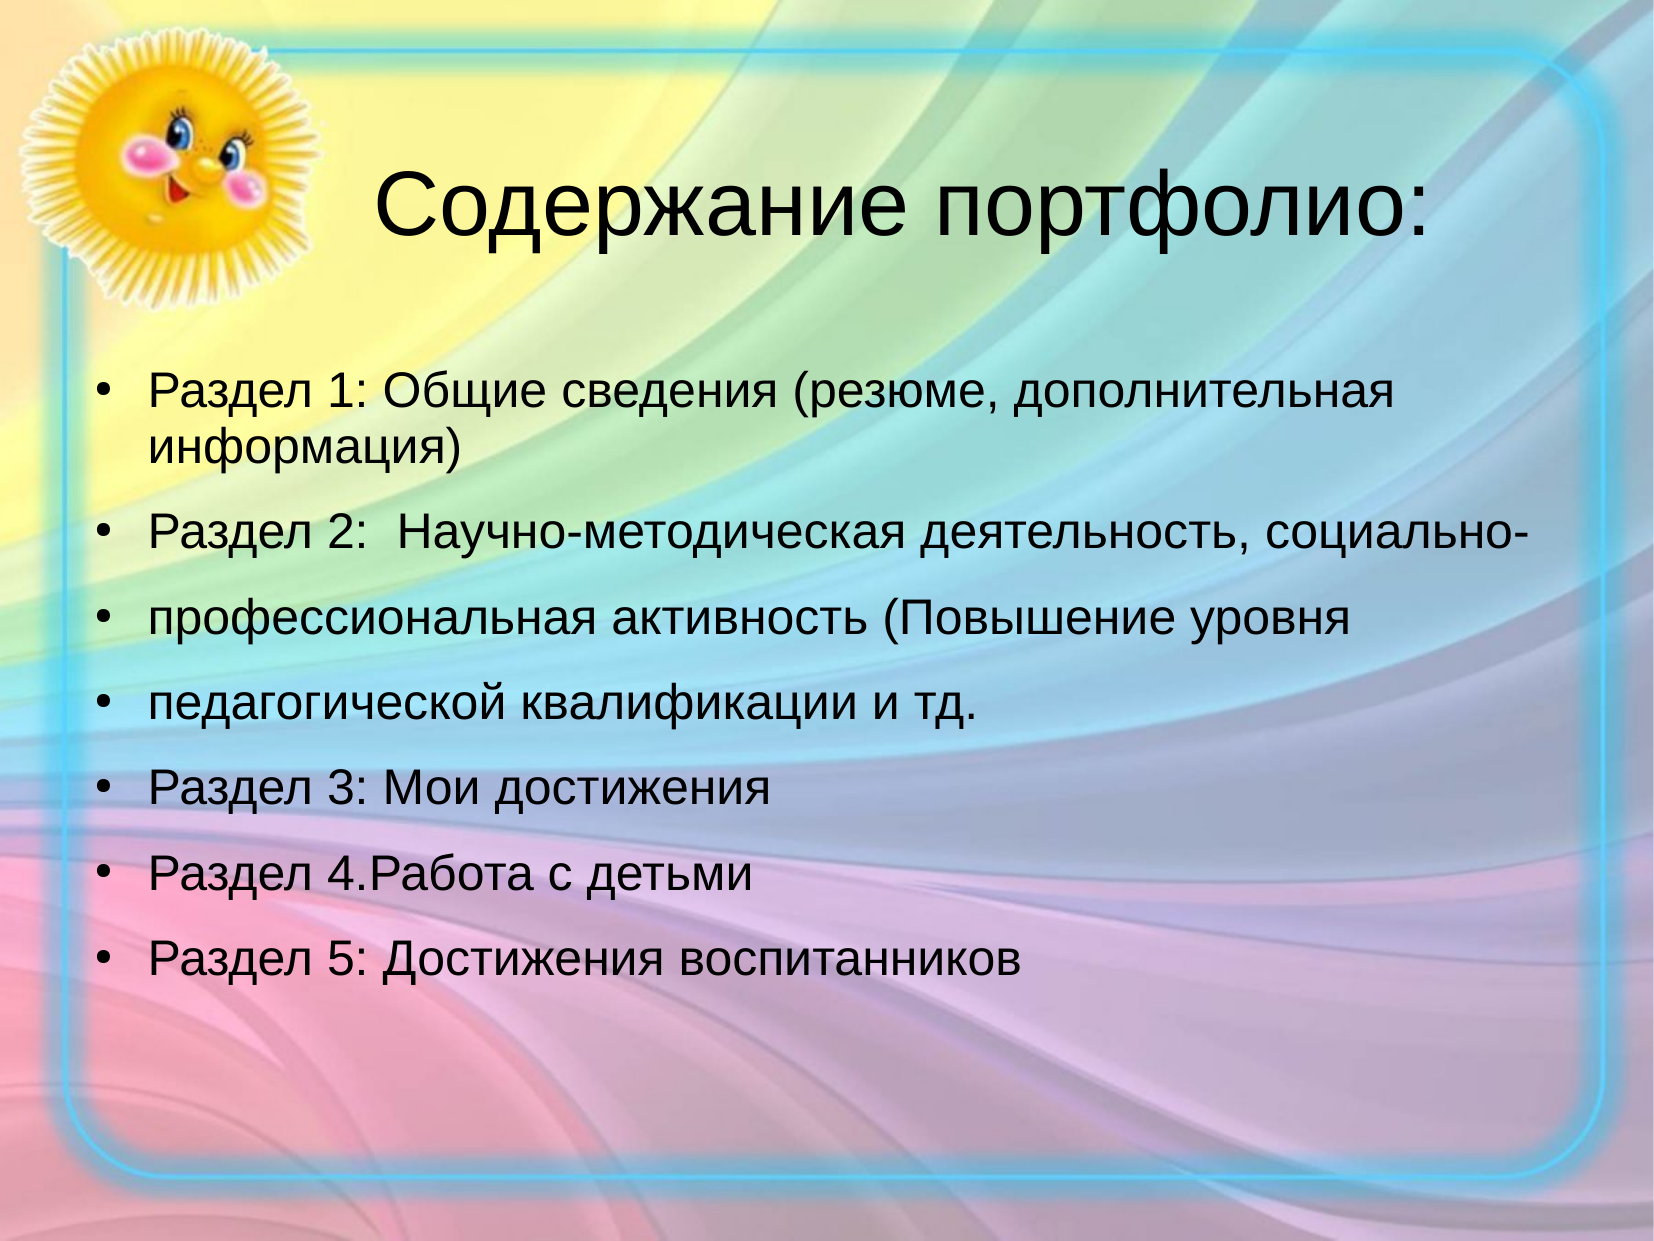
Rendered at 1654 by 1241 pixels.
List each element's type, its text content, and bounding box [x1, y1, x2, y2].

picture [0, 0, 1654, 1241]
list Раздел 1: Общие сведения (резюме, дополнительная информация) Раздел 2: Научно‐методическая деятельность, социально‐ профессиональная активность (Повышение уровня педагогической квалификации и тд. Раздел 3: Мои достижения Раздел 4.Работа с детьми Раздел 5: Достижения воспитанников [76, 362, 1565, 1182]
title Содержание портфолио: [82, 49, 1571, 257]
